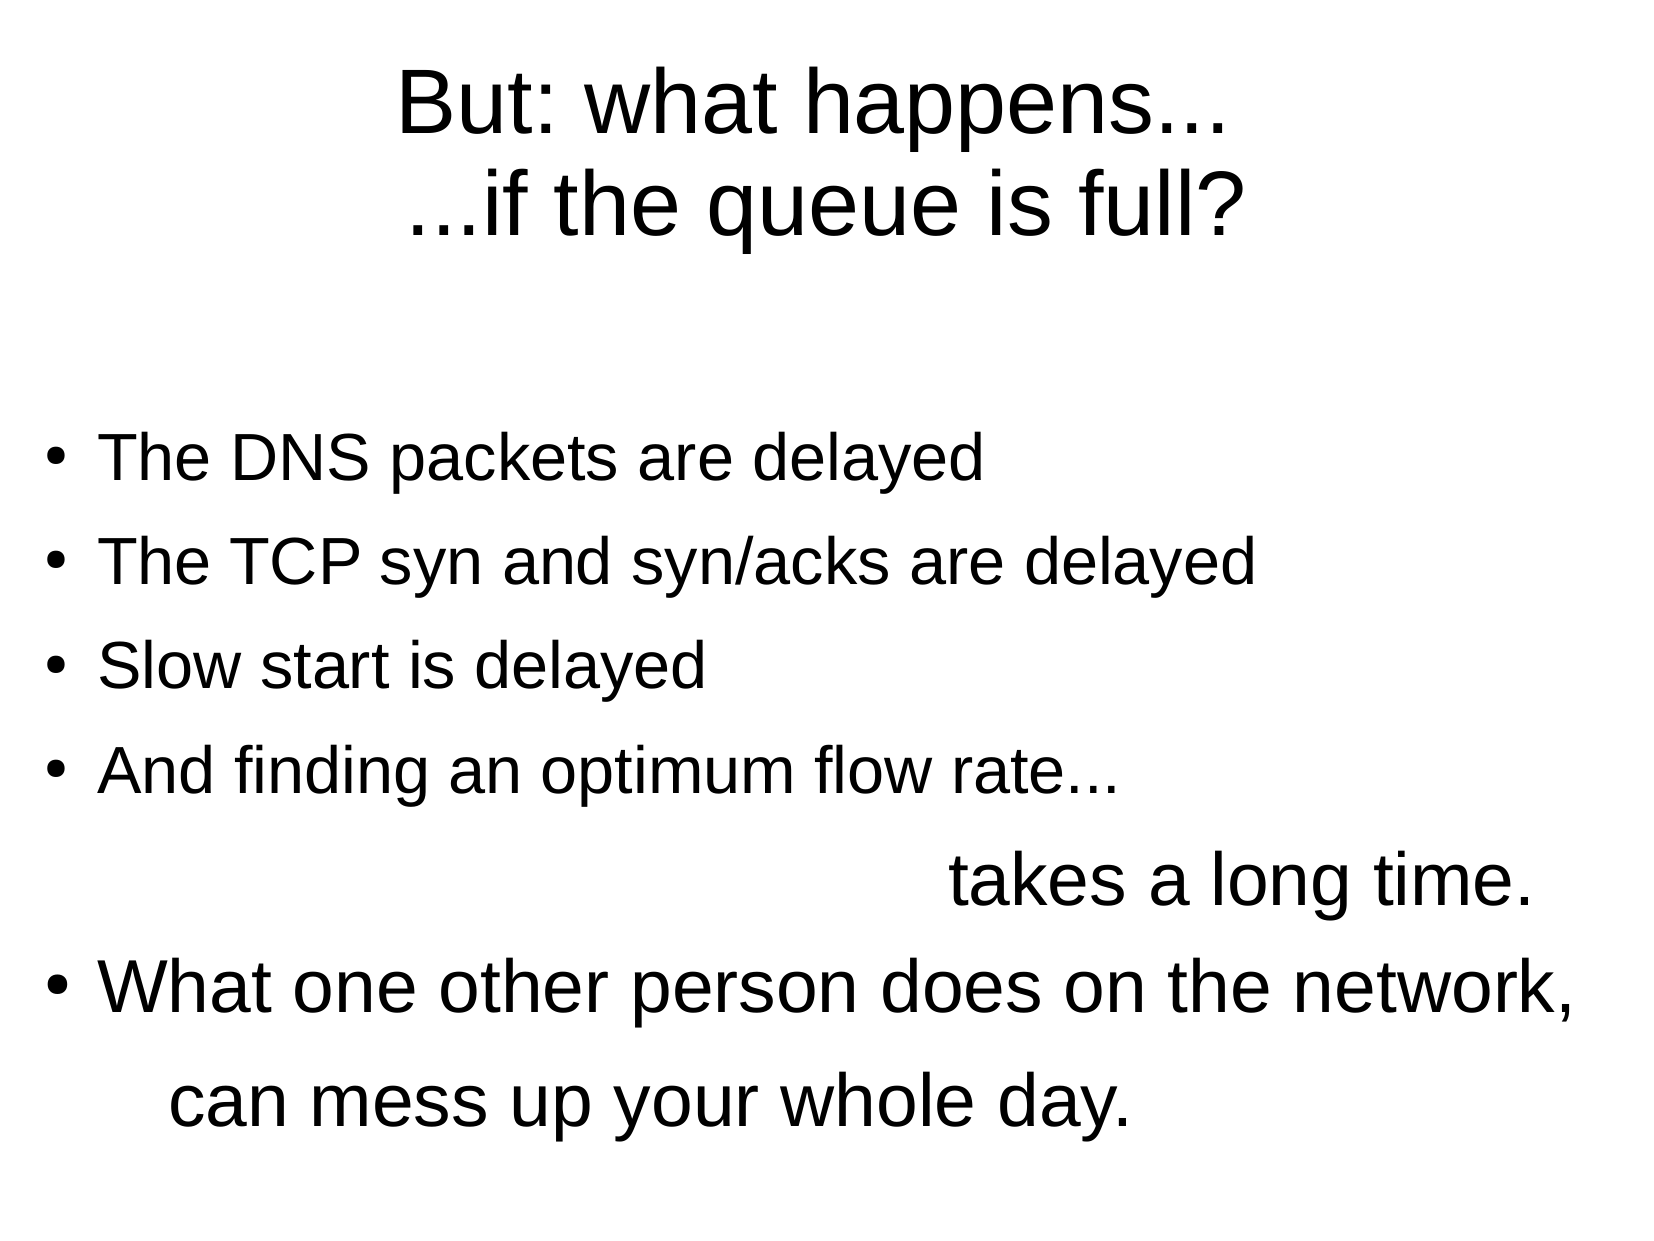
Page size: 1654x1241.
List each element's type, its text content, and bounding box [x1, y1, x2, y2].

list The DNS packets are delayed The TCP syn and syn/acks are delayed Slow start is delayed And finding an optimum flow rate... takes a long time. What one other person does on the network, can mess up your whole day. [26, 420, 1654, 1241]
title But: what happens... ...if the queue is full? [82, 49, 1571, 257]
